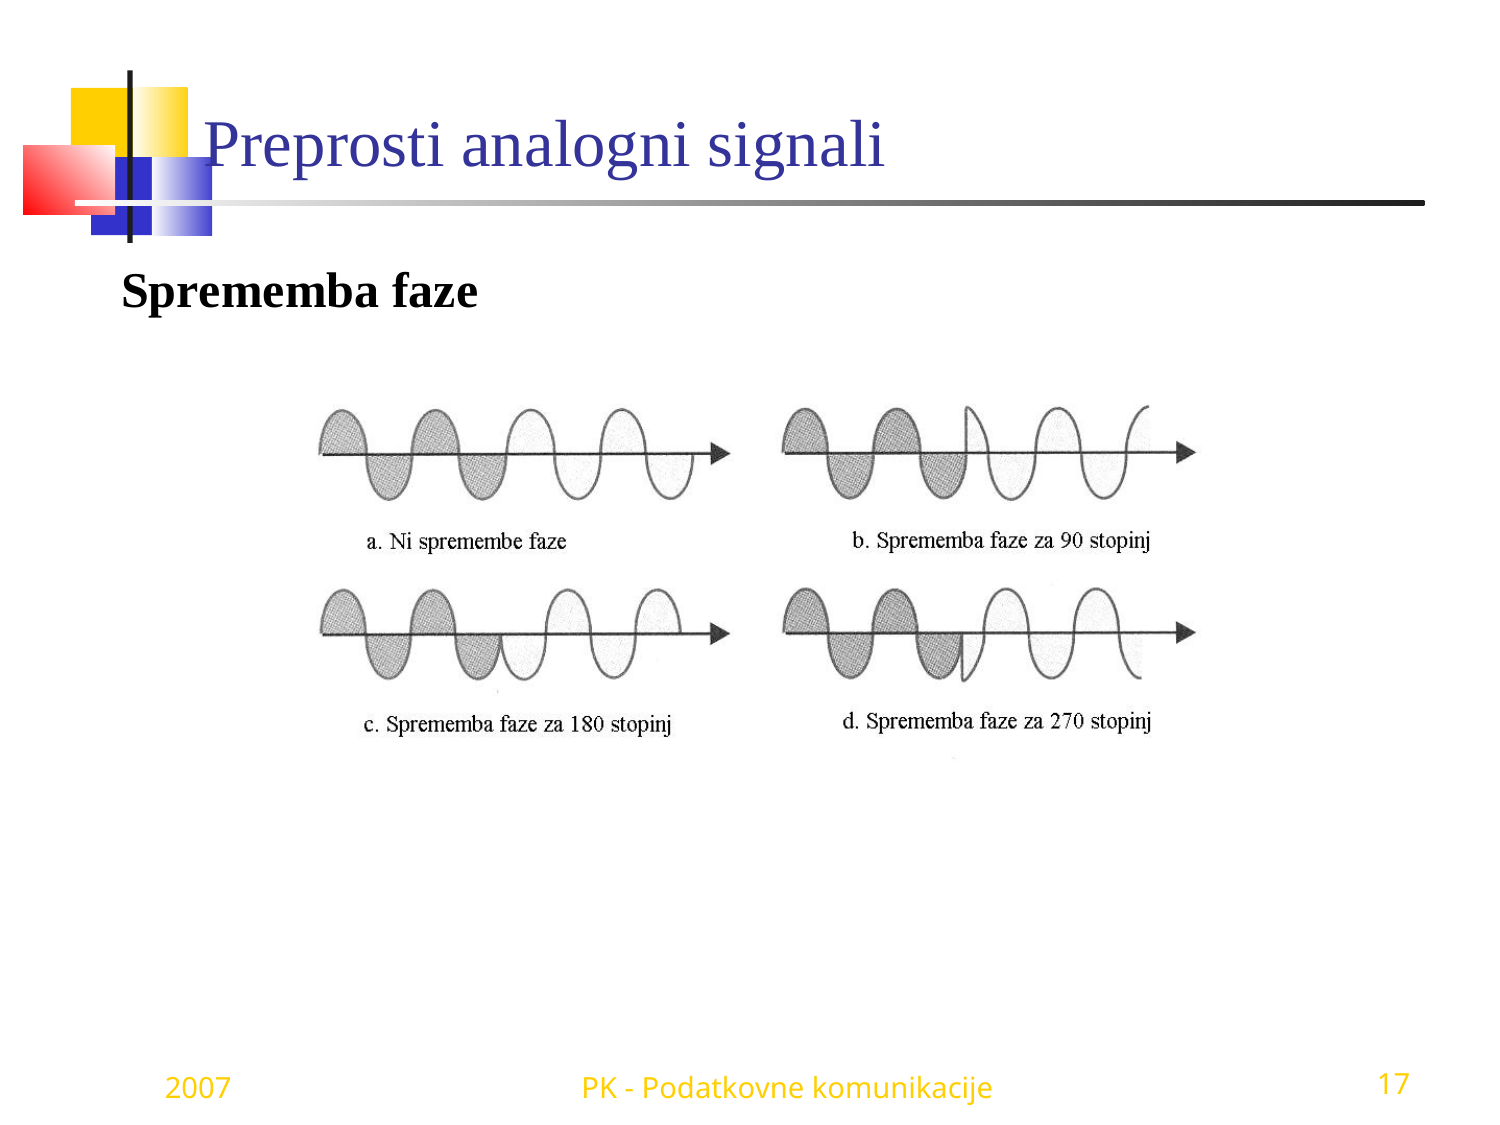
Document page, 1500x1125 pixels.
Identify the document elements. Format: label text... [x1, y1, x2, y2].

list Sprememba faze [50, 249, 1469, 335]
text_box PK - Podatkovne komunikacije [549, 1037, 1026, 1113]
text_box <number> [1112, 1037, 1426, 1113]
title Preprosti analogni signali [188, 92, 1468, 188]
text_box 2007 [150, 1037, 463, 1113]
picture [233, 362, 1267, 763]
